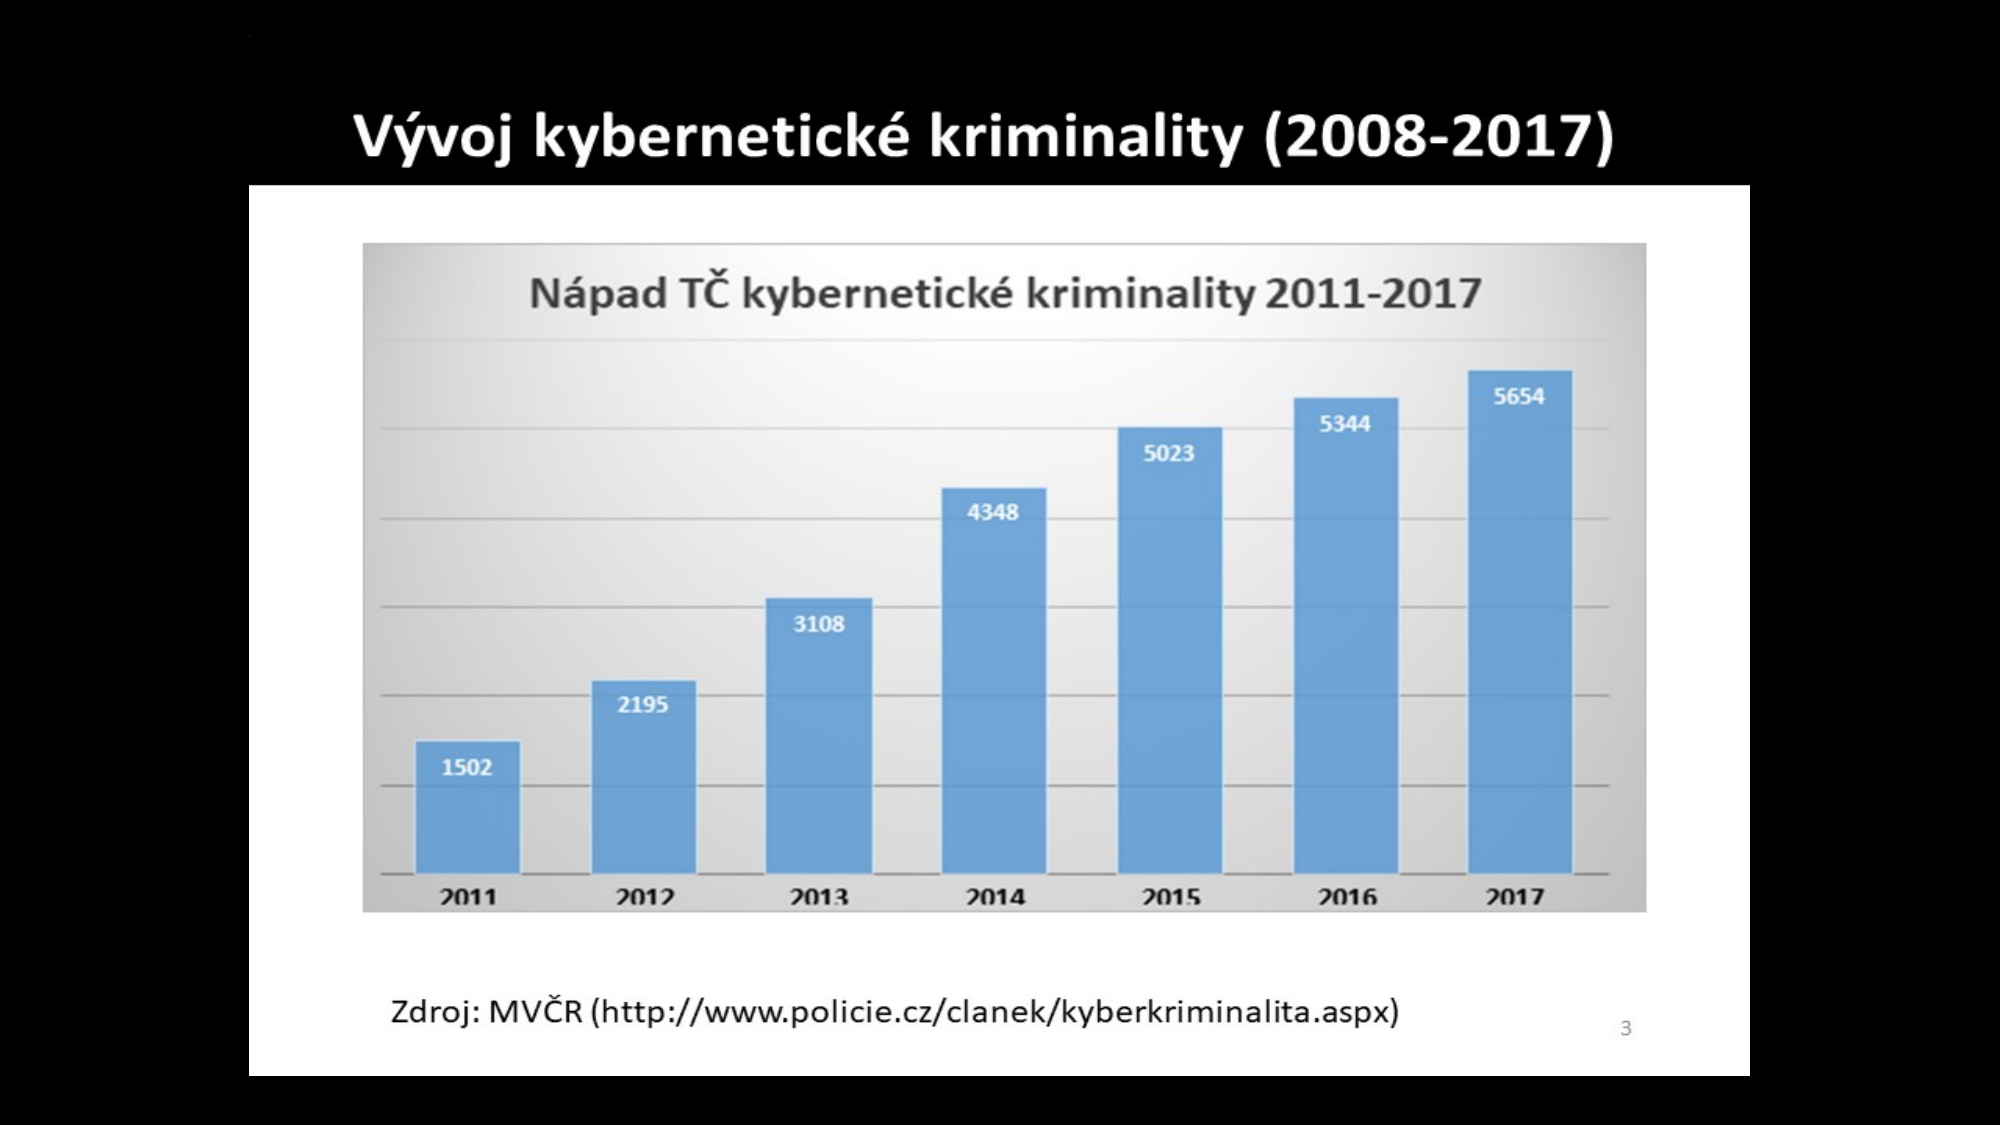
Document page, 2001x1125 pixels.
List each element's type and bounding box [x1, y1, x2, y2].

picture [249, 35, 1750, 1076]
